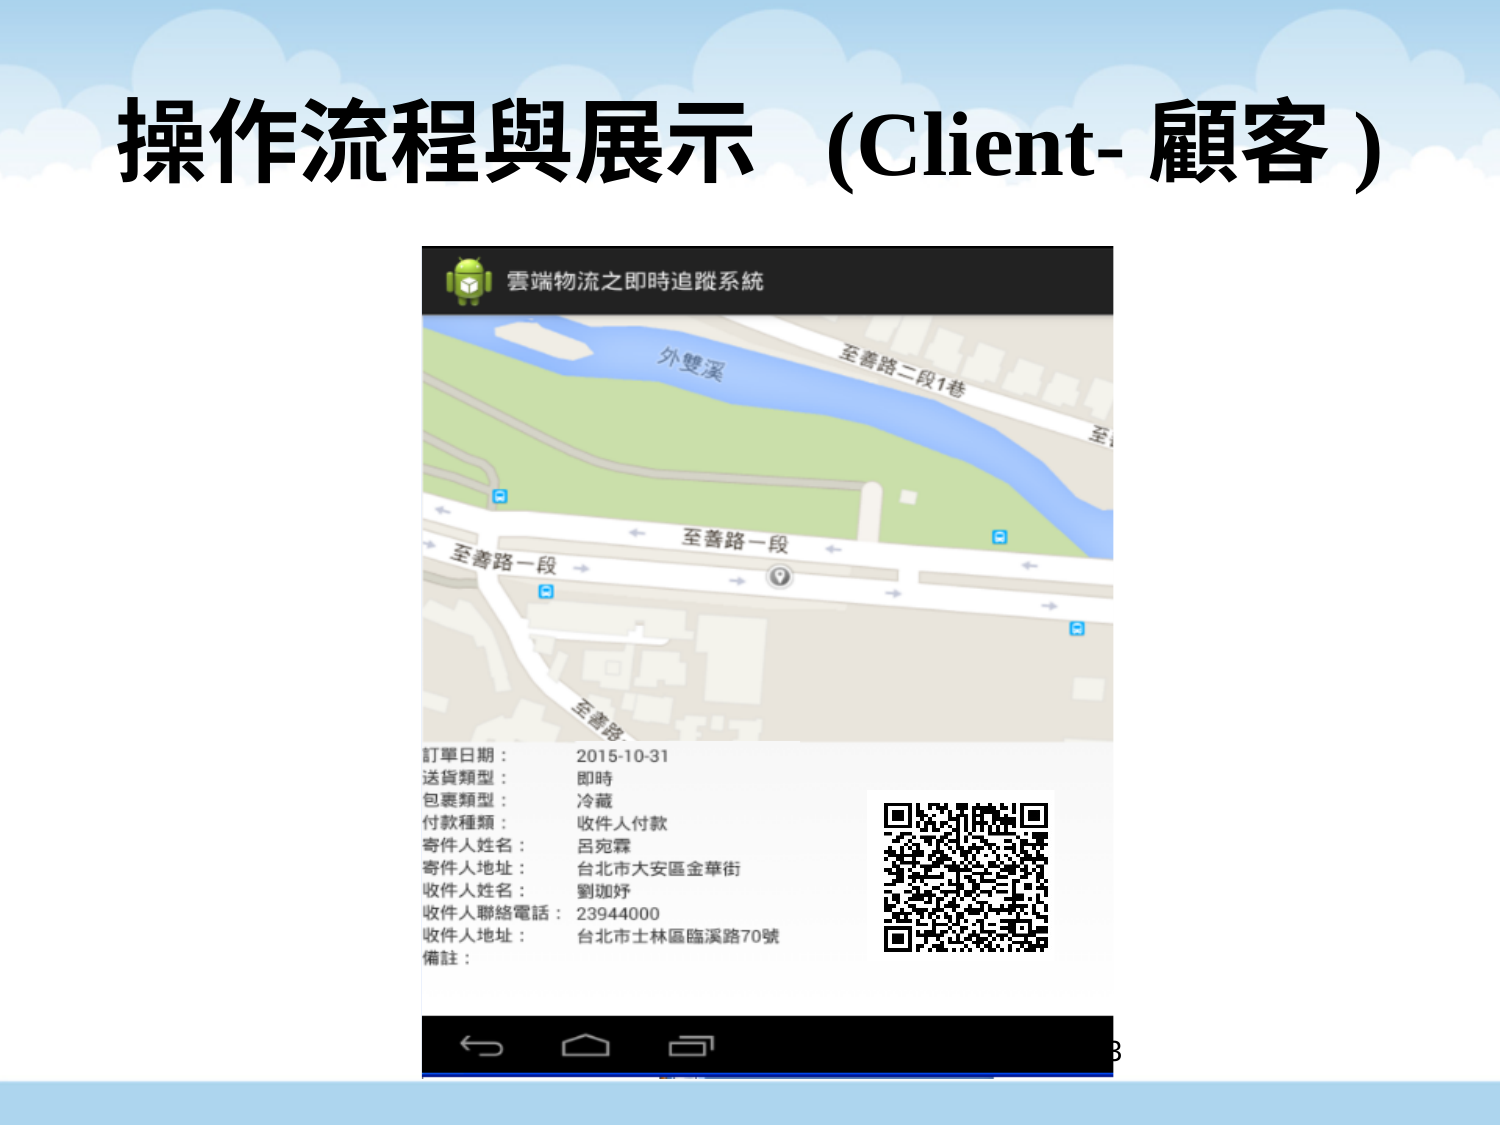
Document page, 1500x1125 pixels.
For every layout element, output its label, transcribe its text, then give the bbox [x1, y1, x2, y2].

picture [0, 0, 1500, 1125]
text_box [1074, 1024, 1426, 1103]
title 操作流程與展示 (Client-顧客) [75, 45, 1426, 233]
